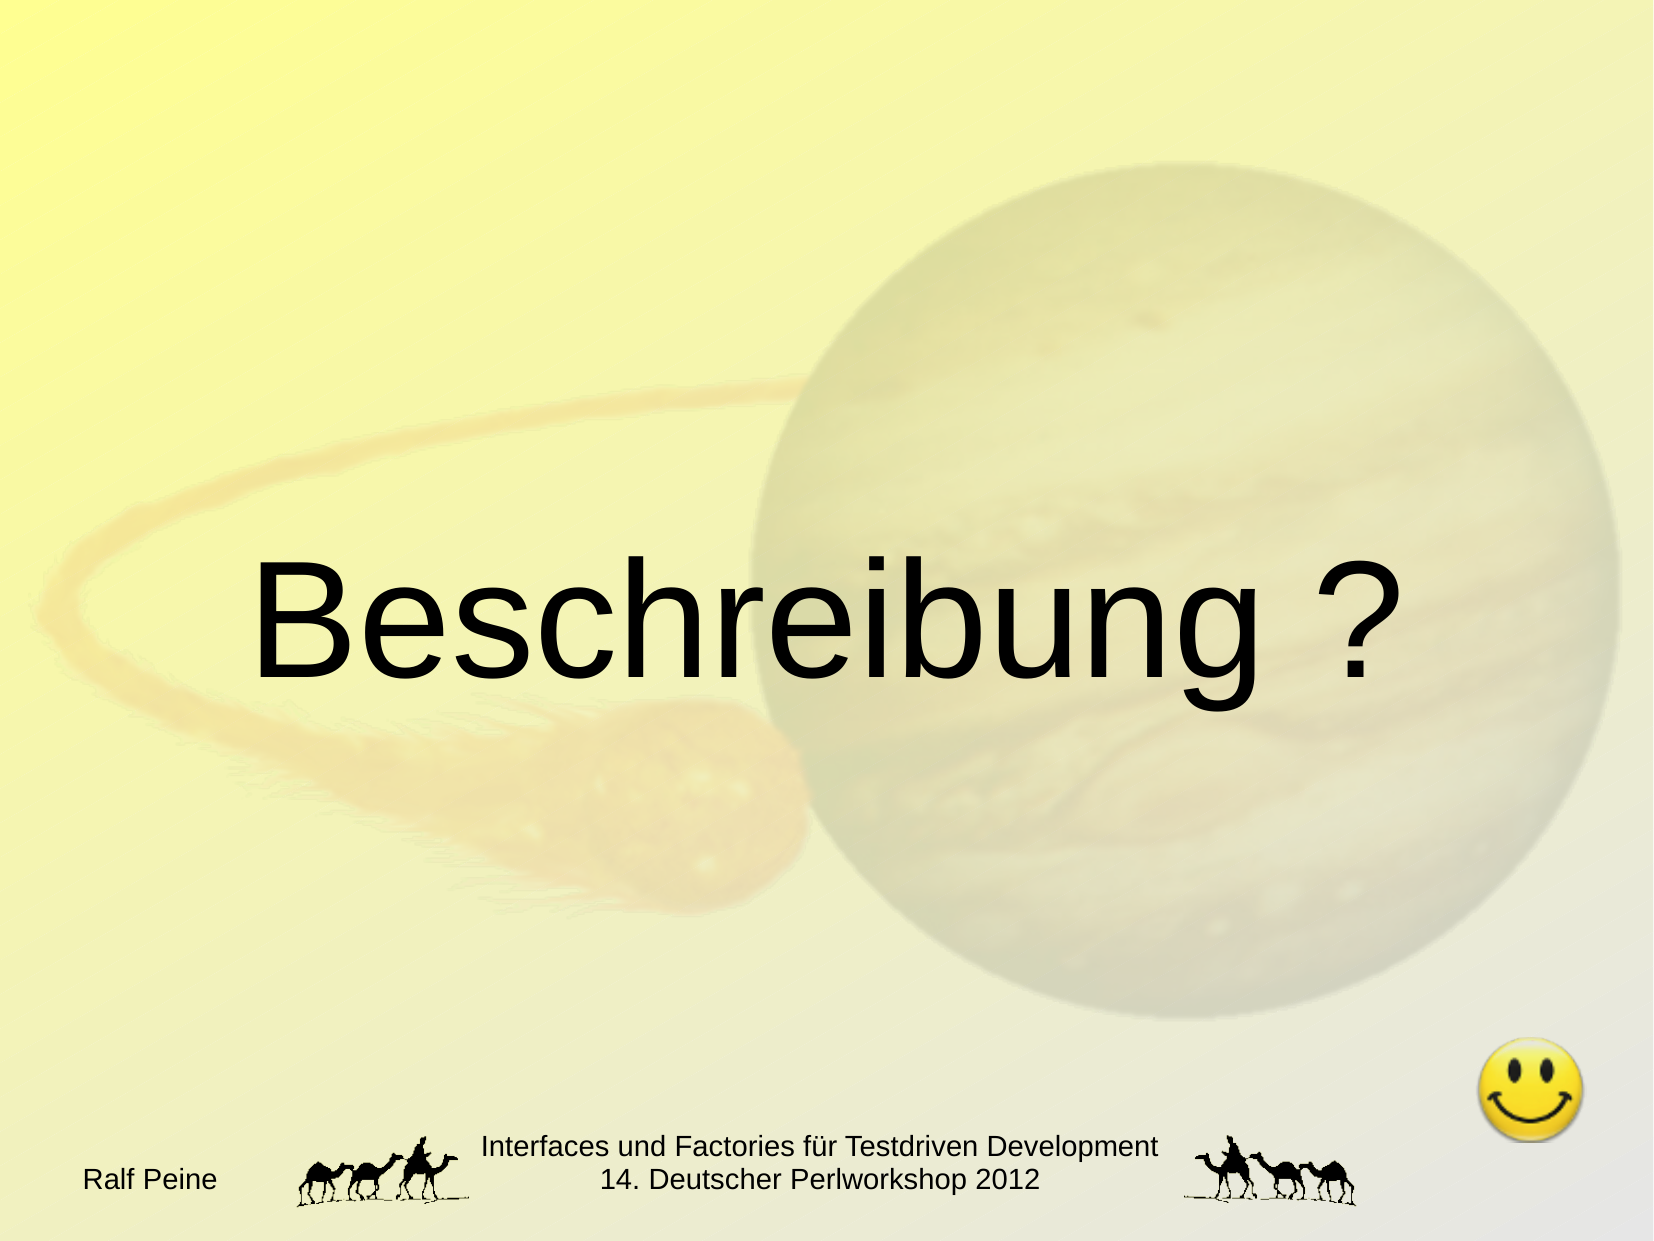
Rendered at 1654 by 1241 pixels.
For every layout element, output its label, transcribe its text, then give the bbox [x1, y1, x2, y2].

subtitle Beschreibung ? [227, 479, 1427, 761]
picture [291, 1134, 469, 1214]
picture [3, 138, 1654, 1143]
picture [1184, 1133, 1362, 1213]
